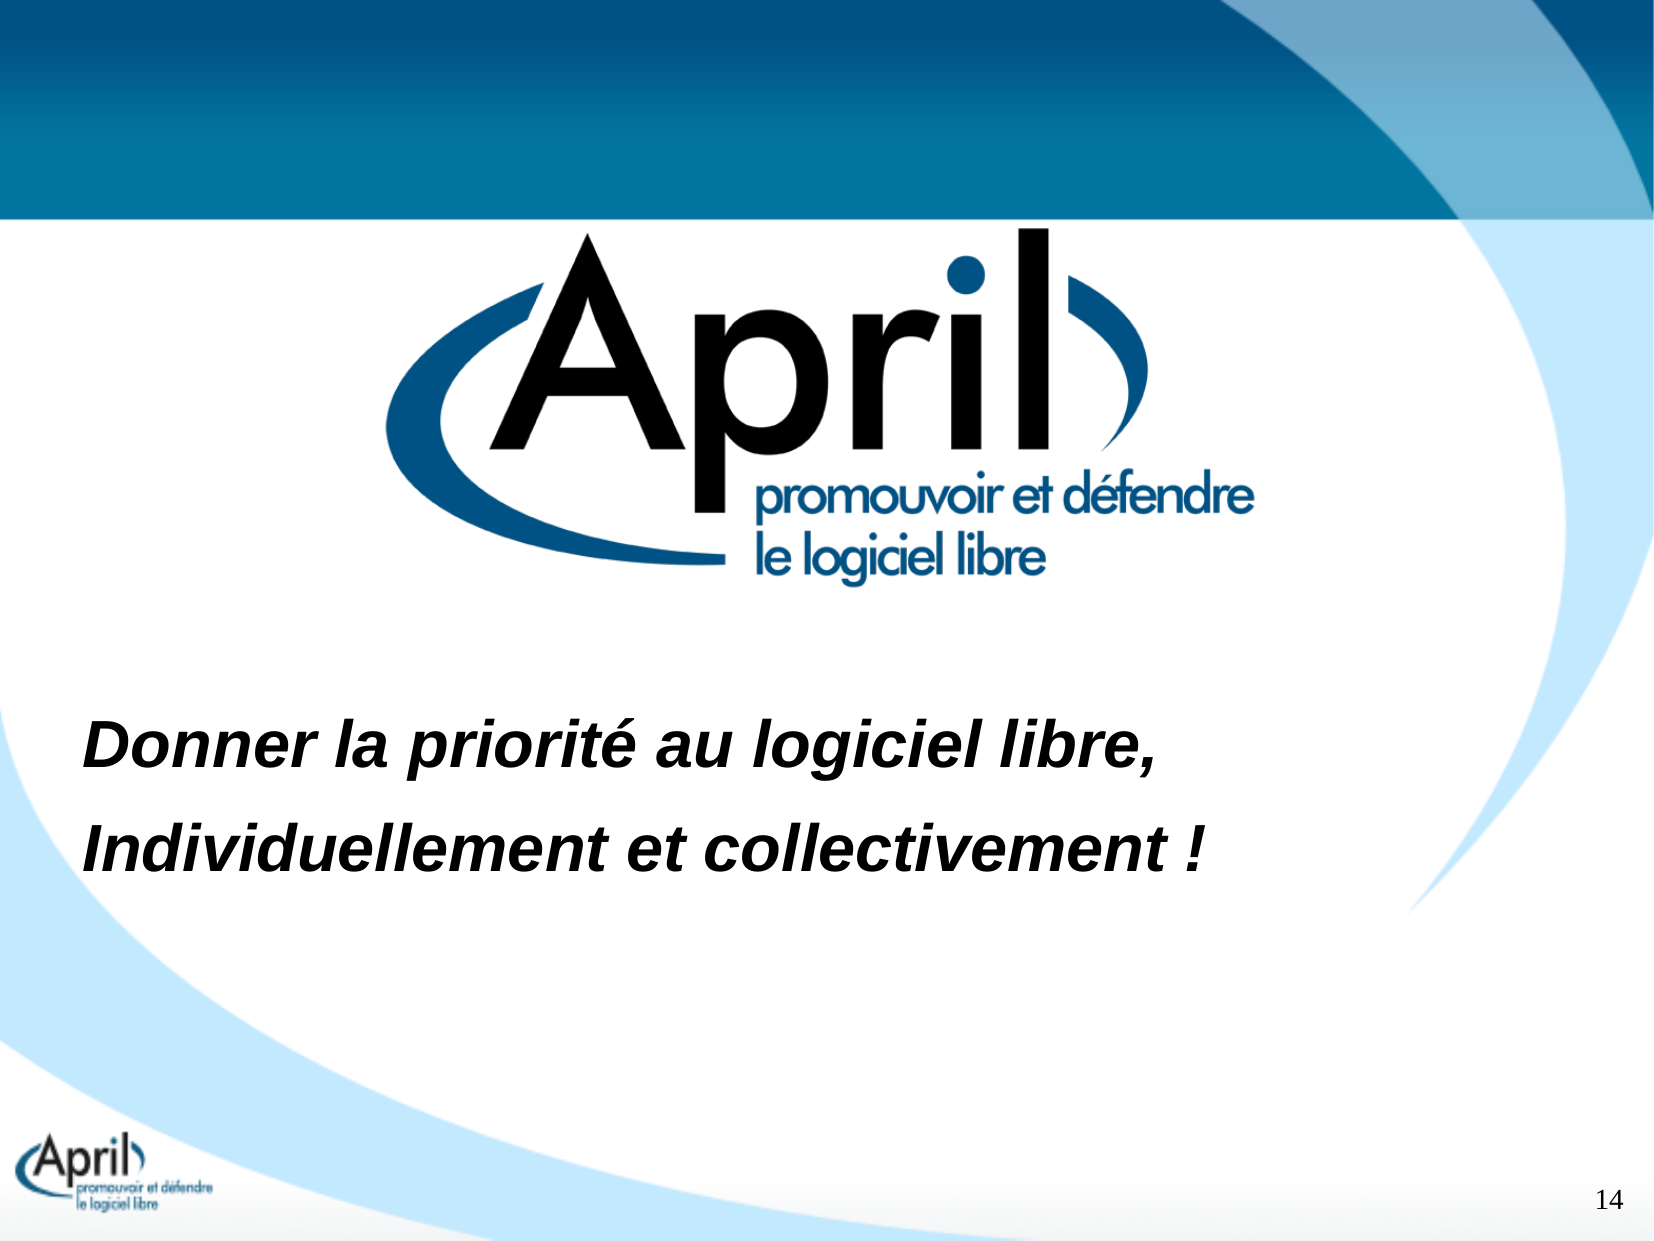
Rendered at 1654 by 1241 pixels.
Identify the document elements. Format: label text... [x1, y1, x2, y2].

list Donner la priorité au logiciel libre, Individuellement et collectivement ! [82, 290, 1571, 1109]
picture [0, 0, 1654, 1241]
